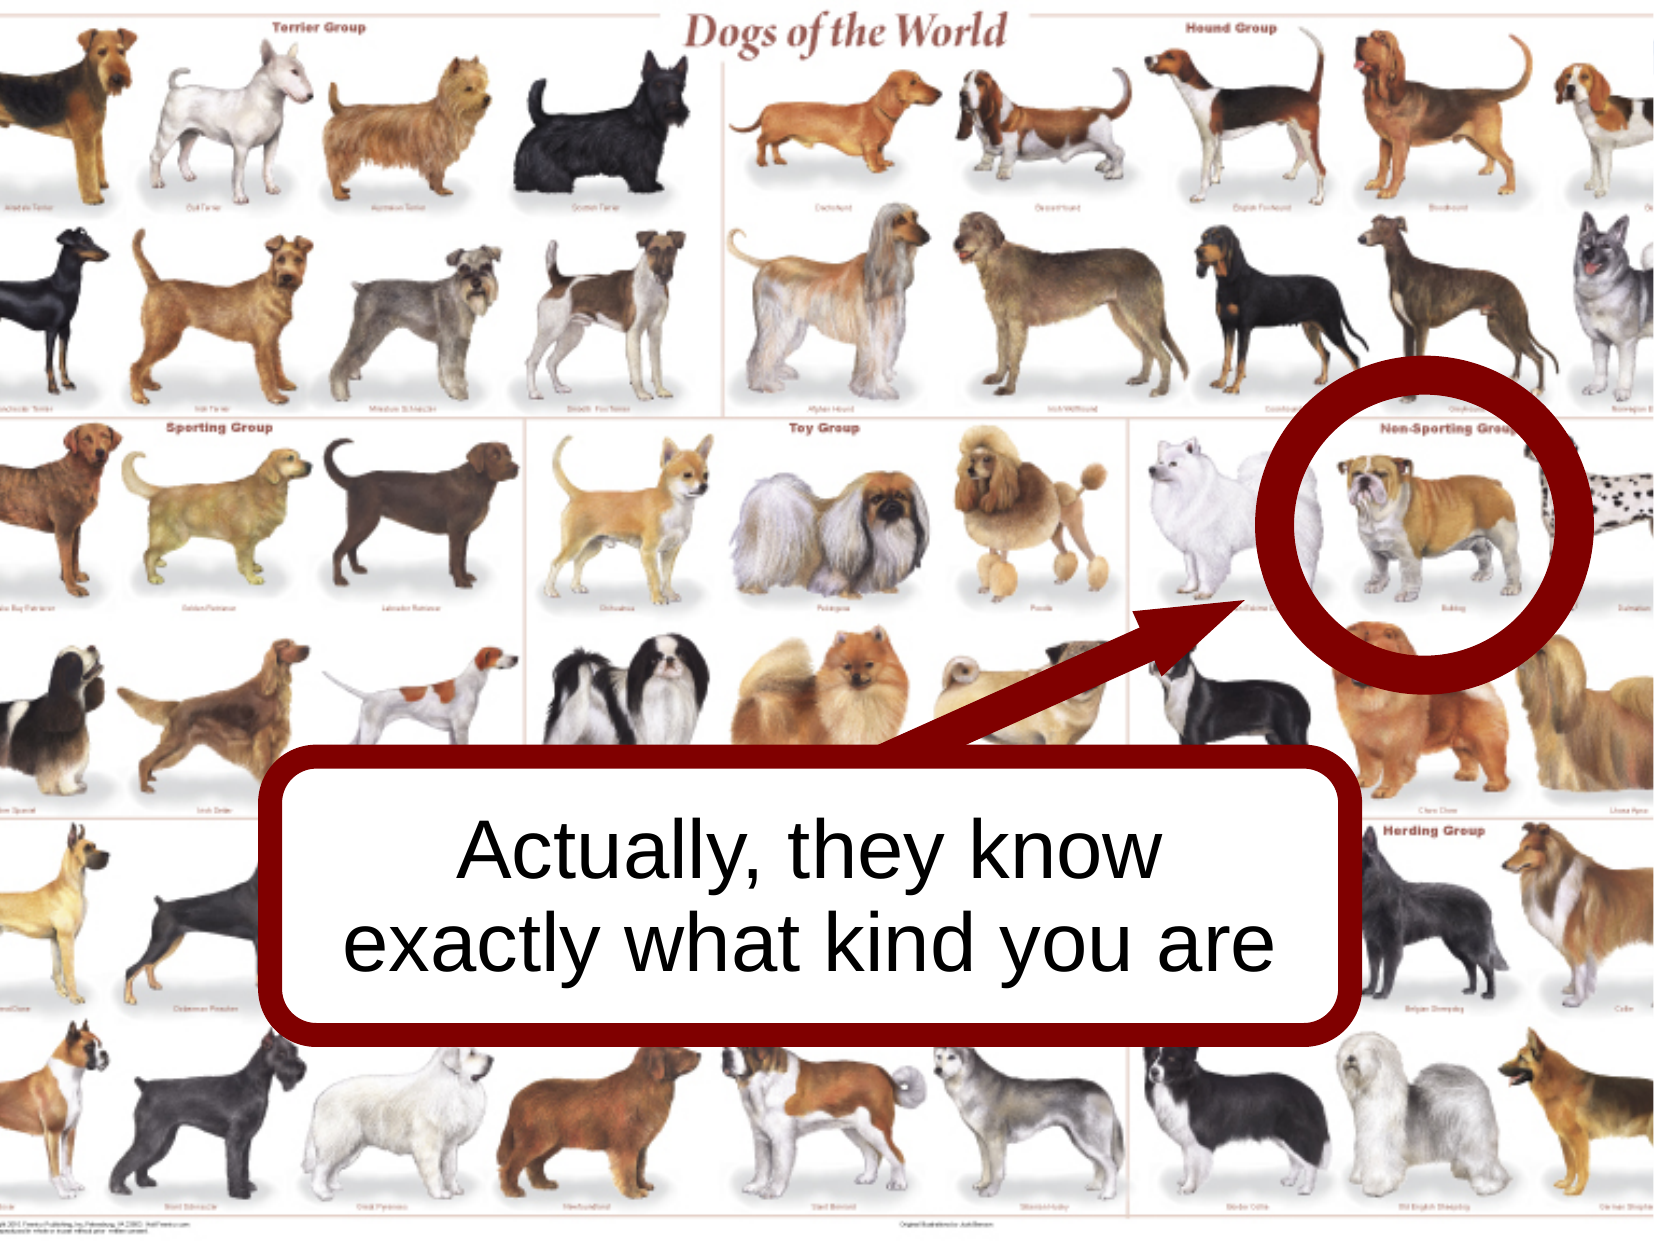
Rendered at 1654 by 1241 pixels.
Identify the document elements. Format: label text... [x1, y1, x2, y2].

text_box Actually, they know exactly what kind you are [270, 756, 1351, 1036]
picture [0, 0, 1654, 1241]
